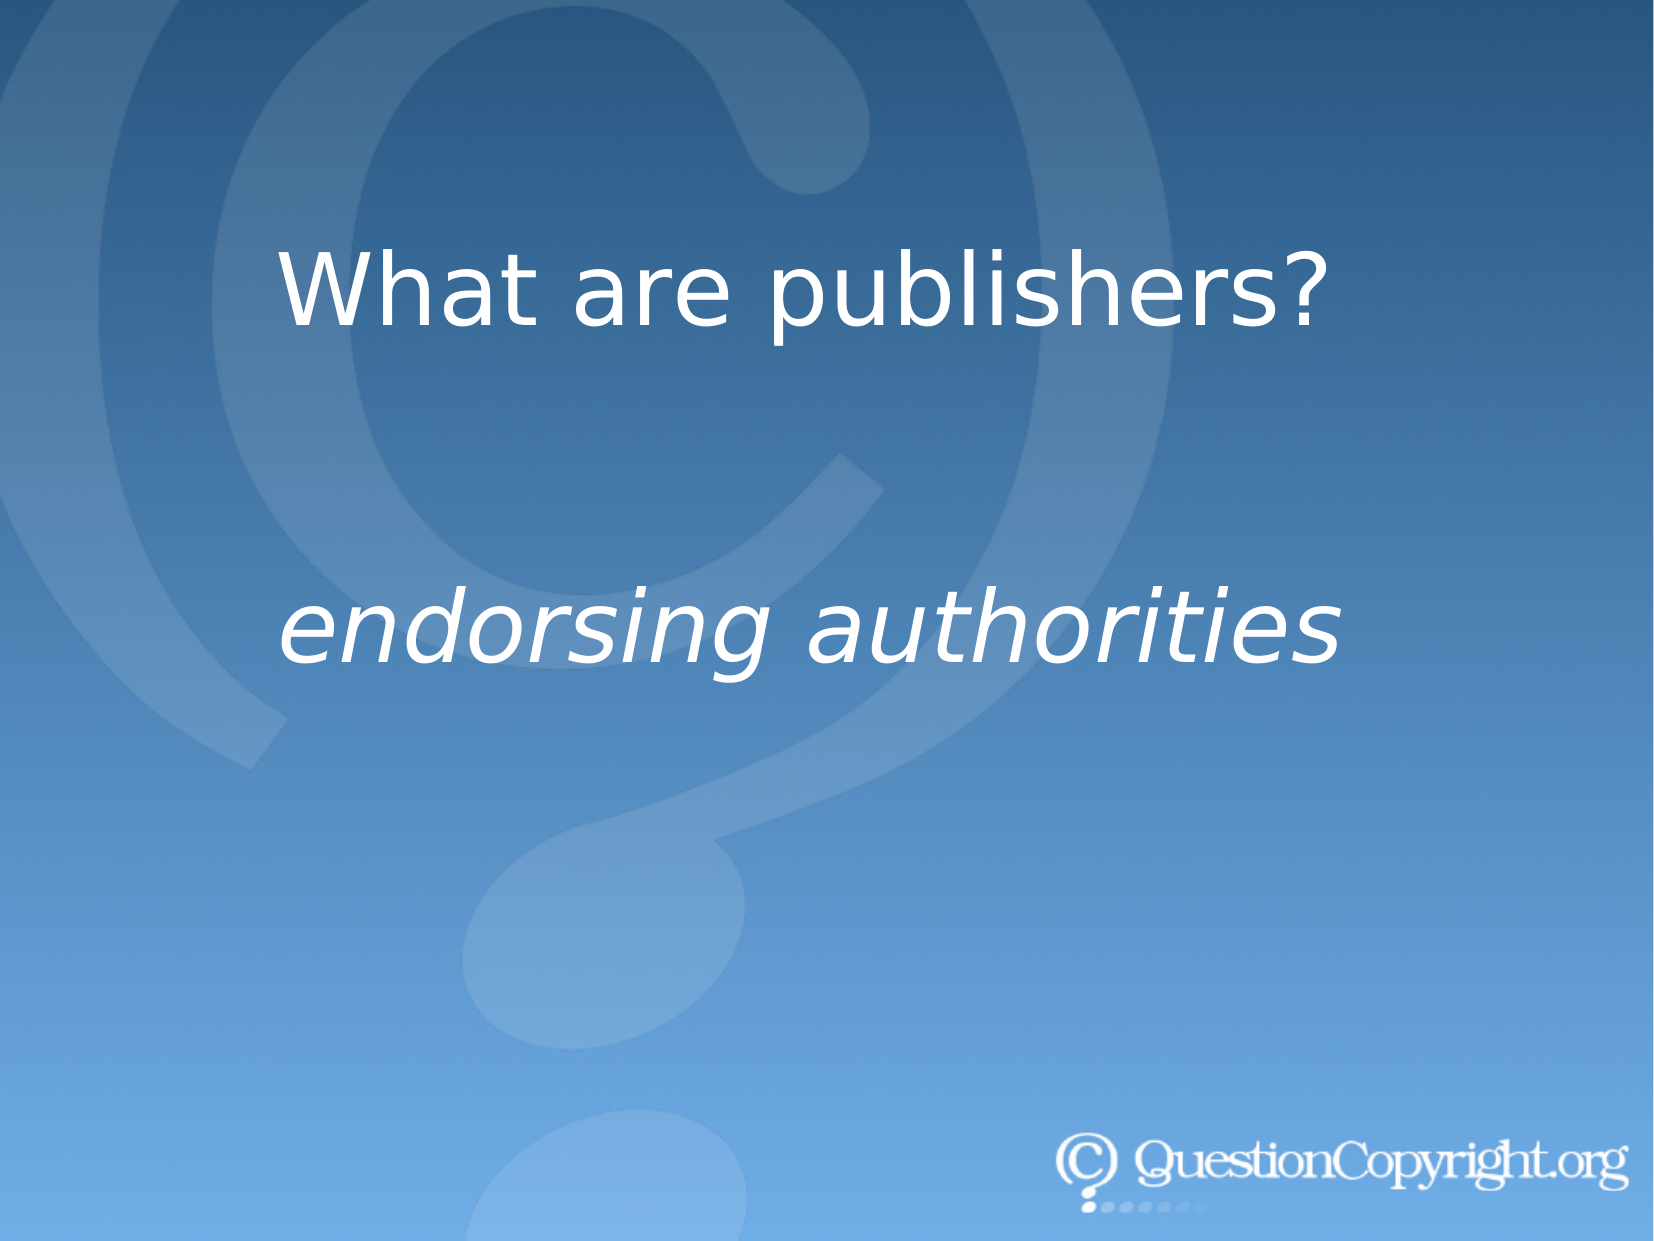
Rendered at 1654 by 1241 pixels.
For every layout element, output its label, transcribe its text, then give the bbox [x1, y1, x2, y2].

picture [0, 0, 1654, 1241]
text_box endorsing authorities [262, 562, 1360, 694]
text_box What are publishers? [261, 225, 1351, 357]
